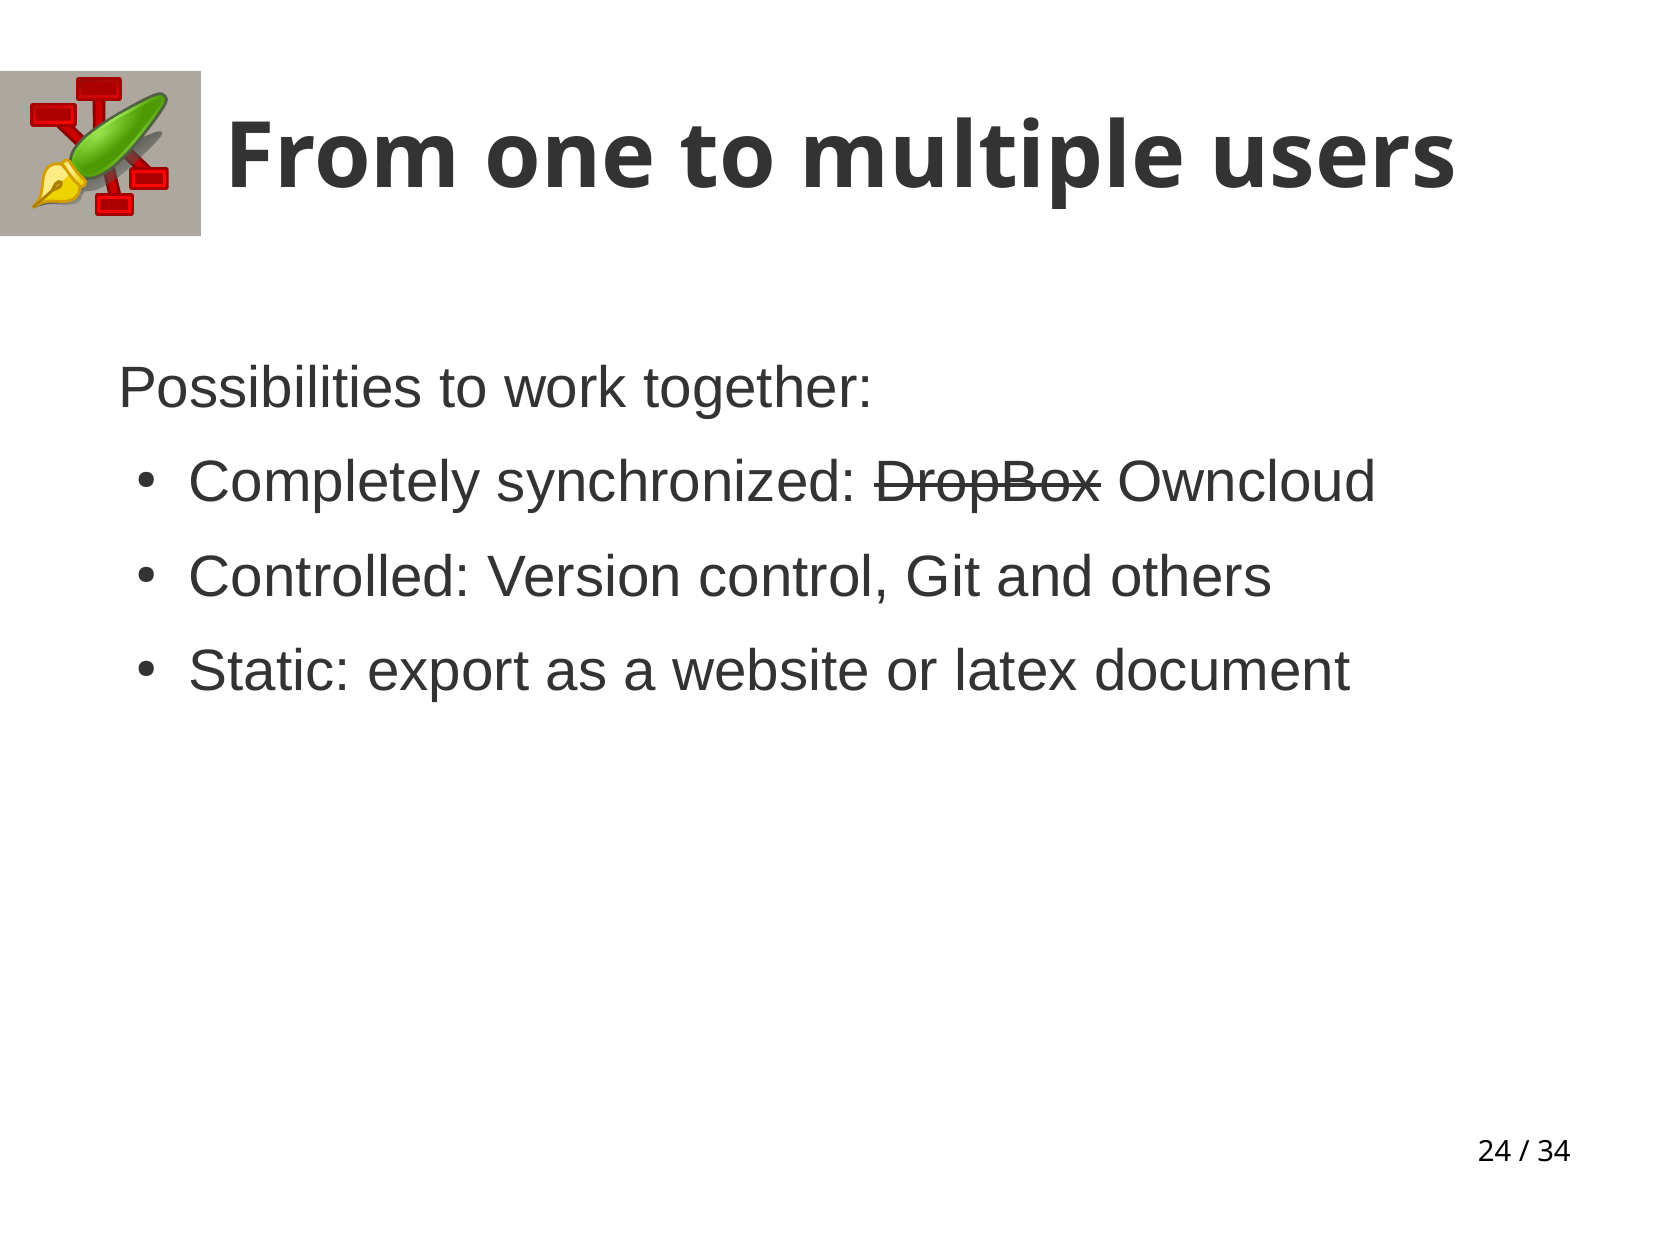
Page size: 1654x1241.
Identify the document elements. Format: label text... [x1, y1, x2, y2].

list Possibilities to work together: Completely synchronized: DropBox Owncloud Controlled: Version control, Git and others Static: export as a website or latex document [118, 354, 1536, 1074]
title From one to multiple users [224, 44, 1571, 259]
